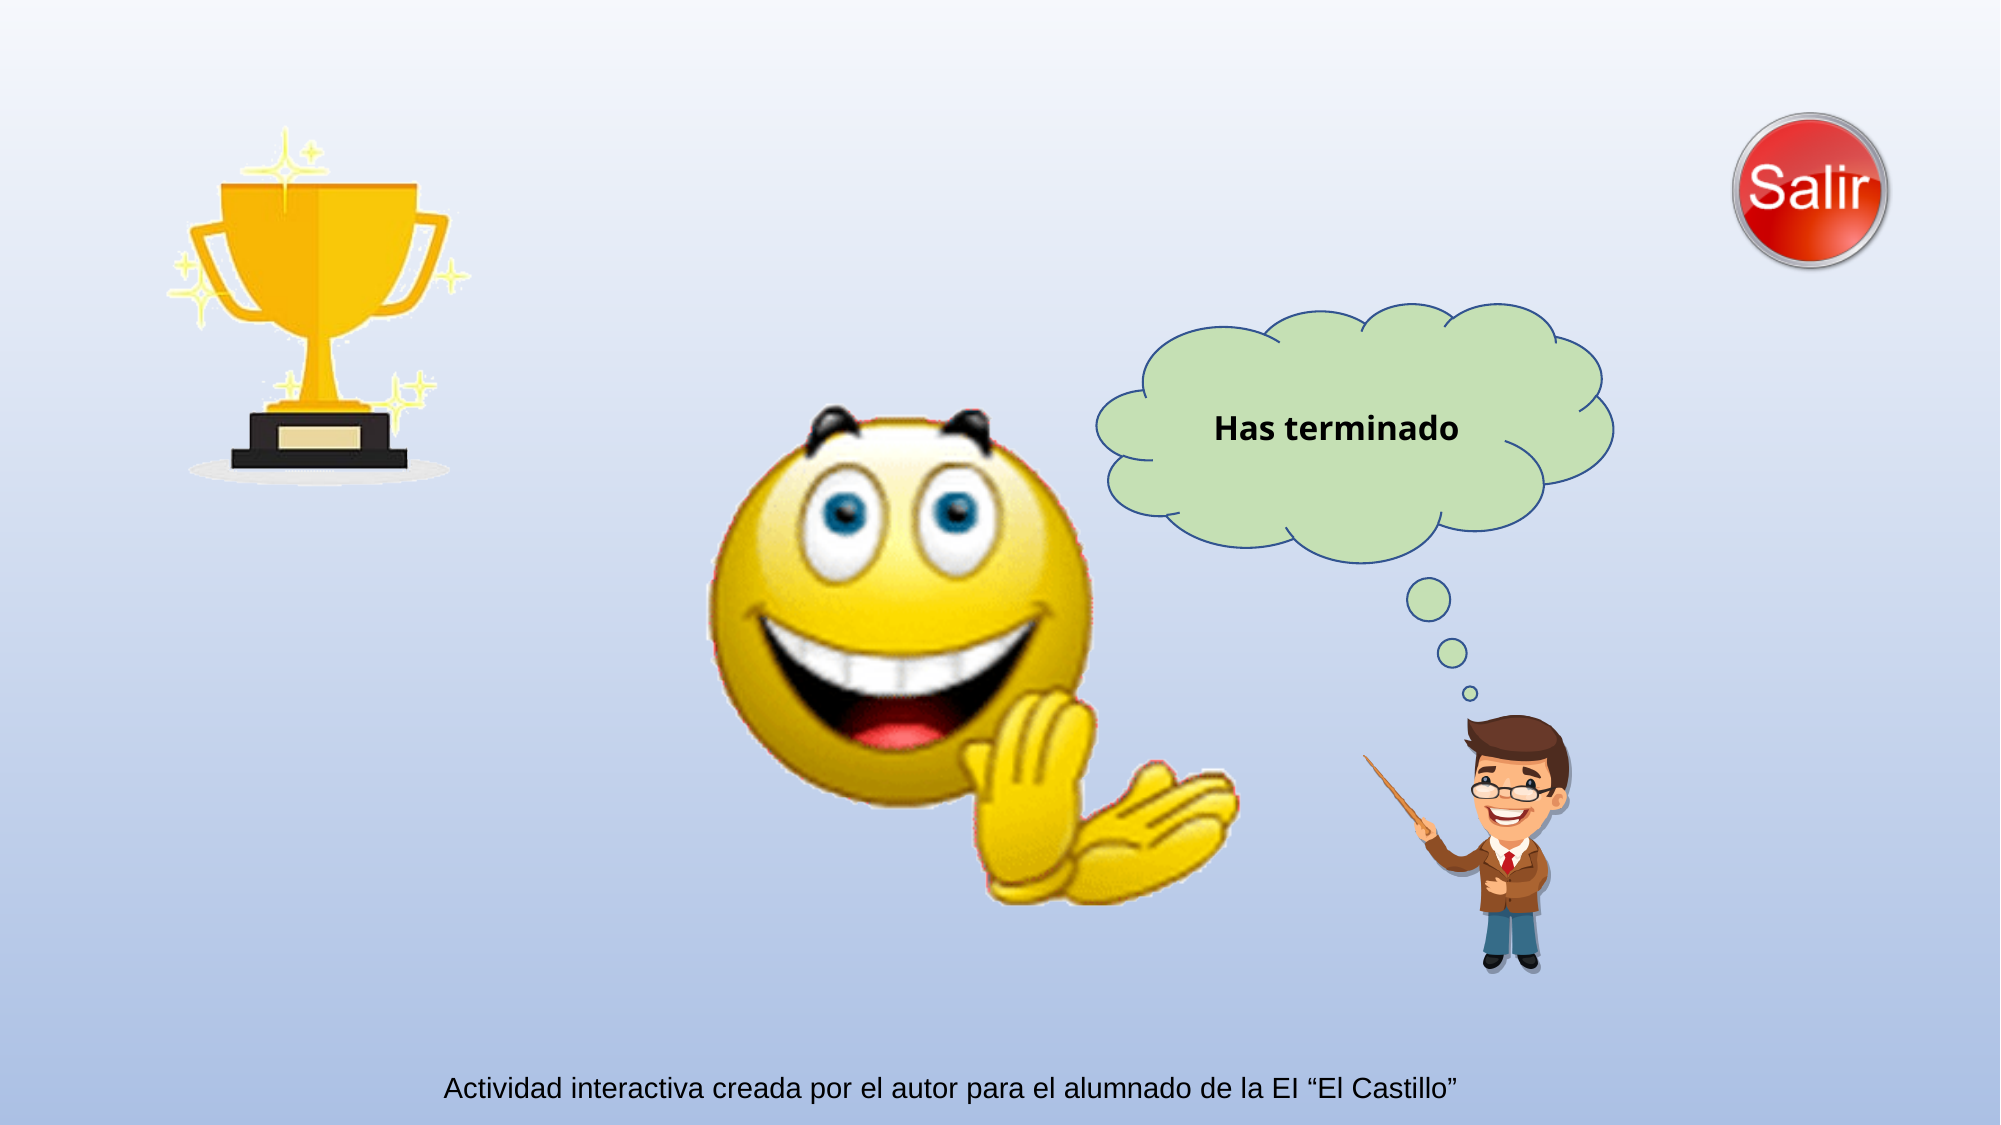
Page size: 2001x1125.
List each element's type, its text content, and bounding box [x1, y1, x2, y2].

picture [1363, 715, 1573, 975]
picture [37, 21, 600, 585]
picture [698, 375, 1261, 947]
text_box Has terminado [1437, 638, 1467, 668]
text_box Actividad interactiva creada por el autor para el alumnado de la EI “El Castillo” [428, 1061, 1531, 1112]
text_box Has terminado [1096, 304, 1614, 564]
picture [1730, 111, 1893, 274]
text_box Has terminado [1407, 578, 1451, 622]
